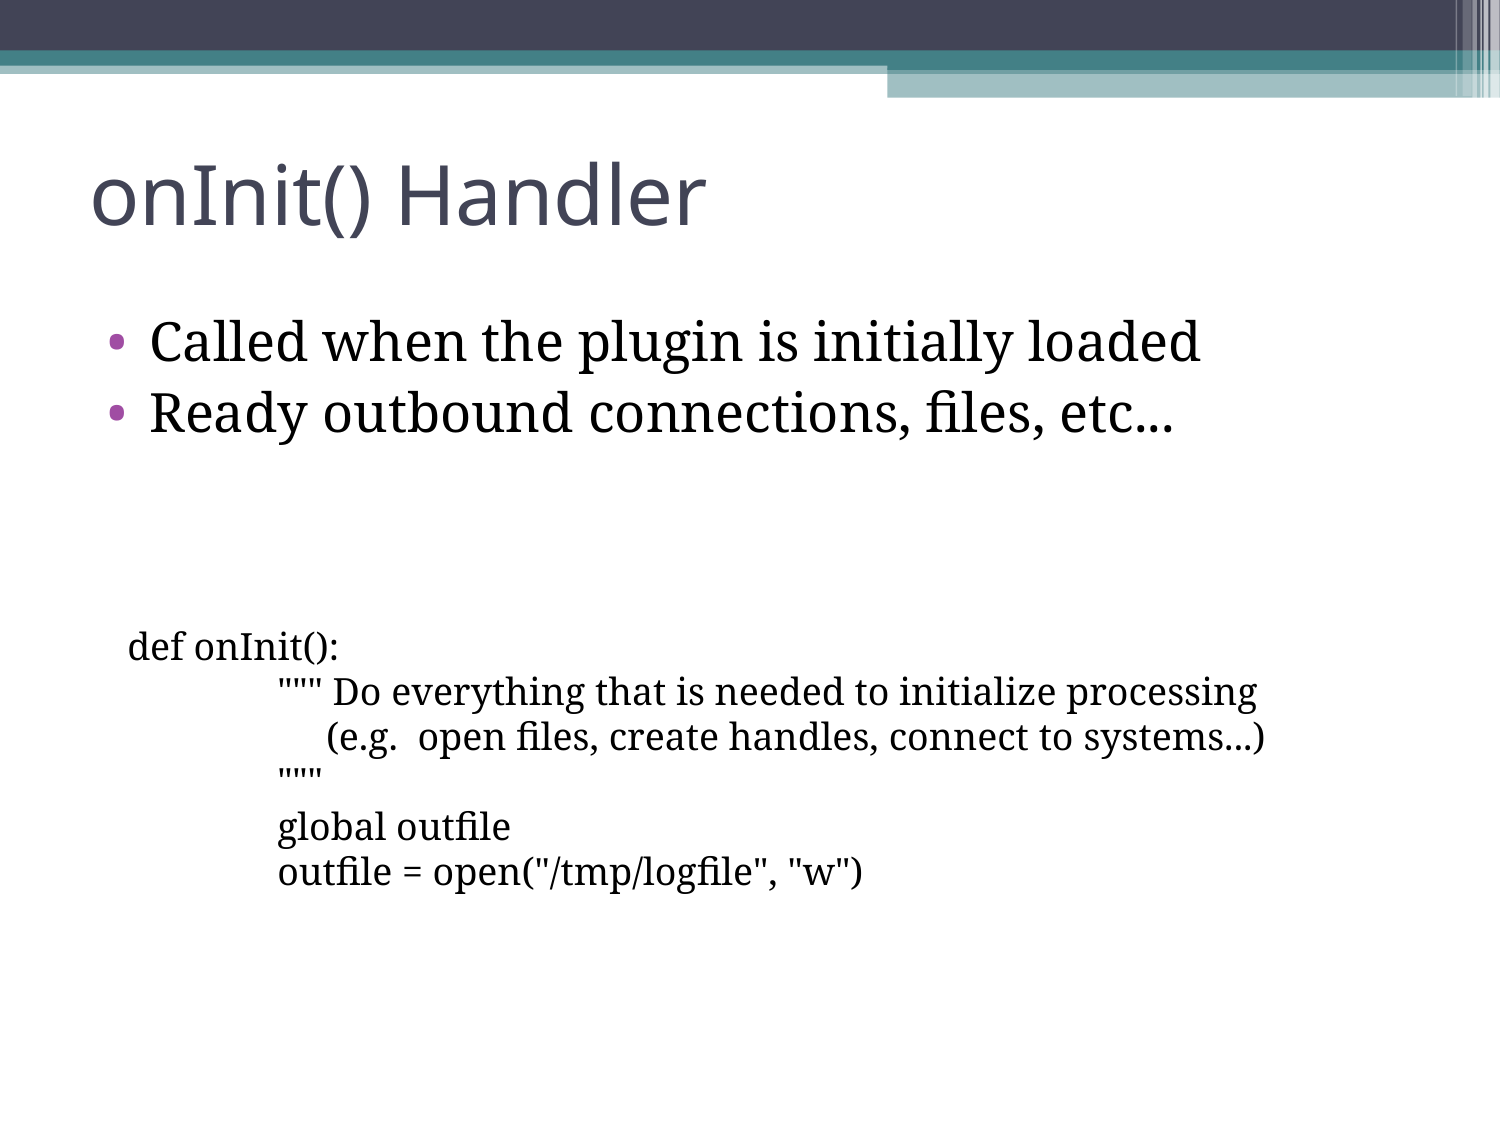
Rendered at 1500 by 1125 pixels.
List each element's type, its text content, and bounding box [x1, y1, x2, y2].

list Called when the plugin is initially loaded Ready outbound connections, files, etc... [75, 299, 1426, 488]
text_box def onInit(): """ Do everything that is needed to initialize processing (e.g. open files, create handles, connect to systems...) """ global outfile outfile = open("/tmp/logfile", "w") [112, 615, 1388, 901]
title onInit() Handler [75, 84, 1426, 299]
